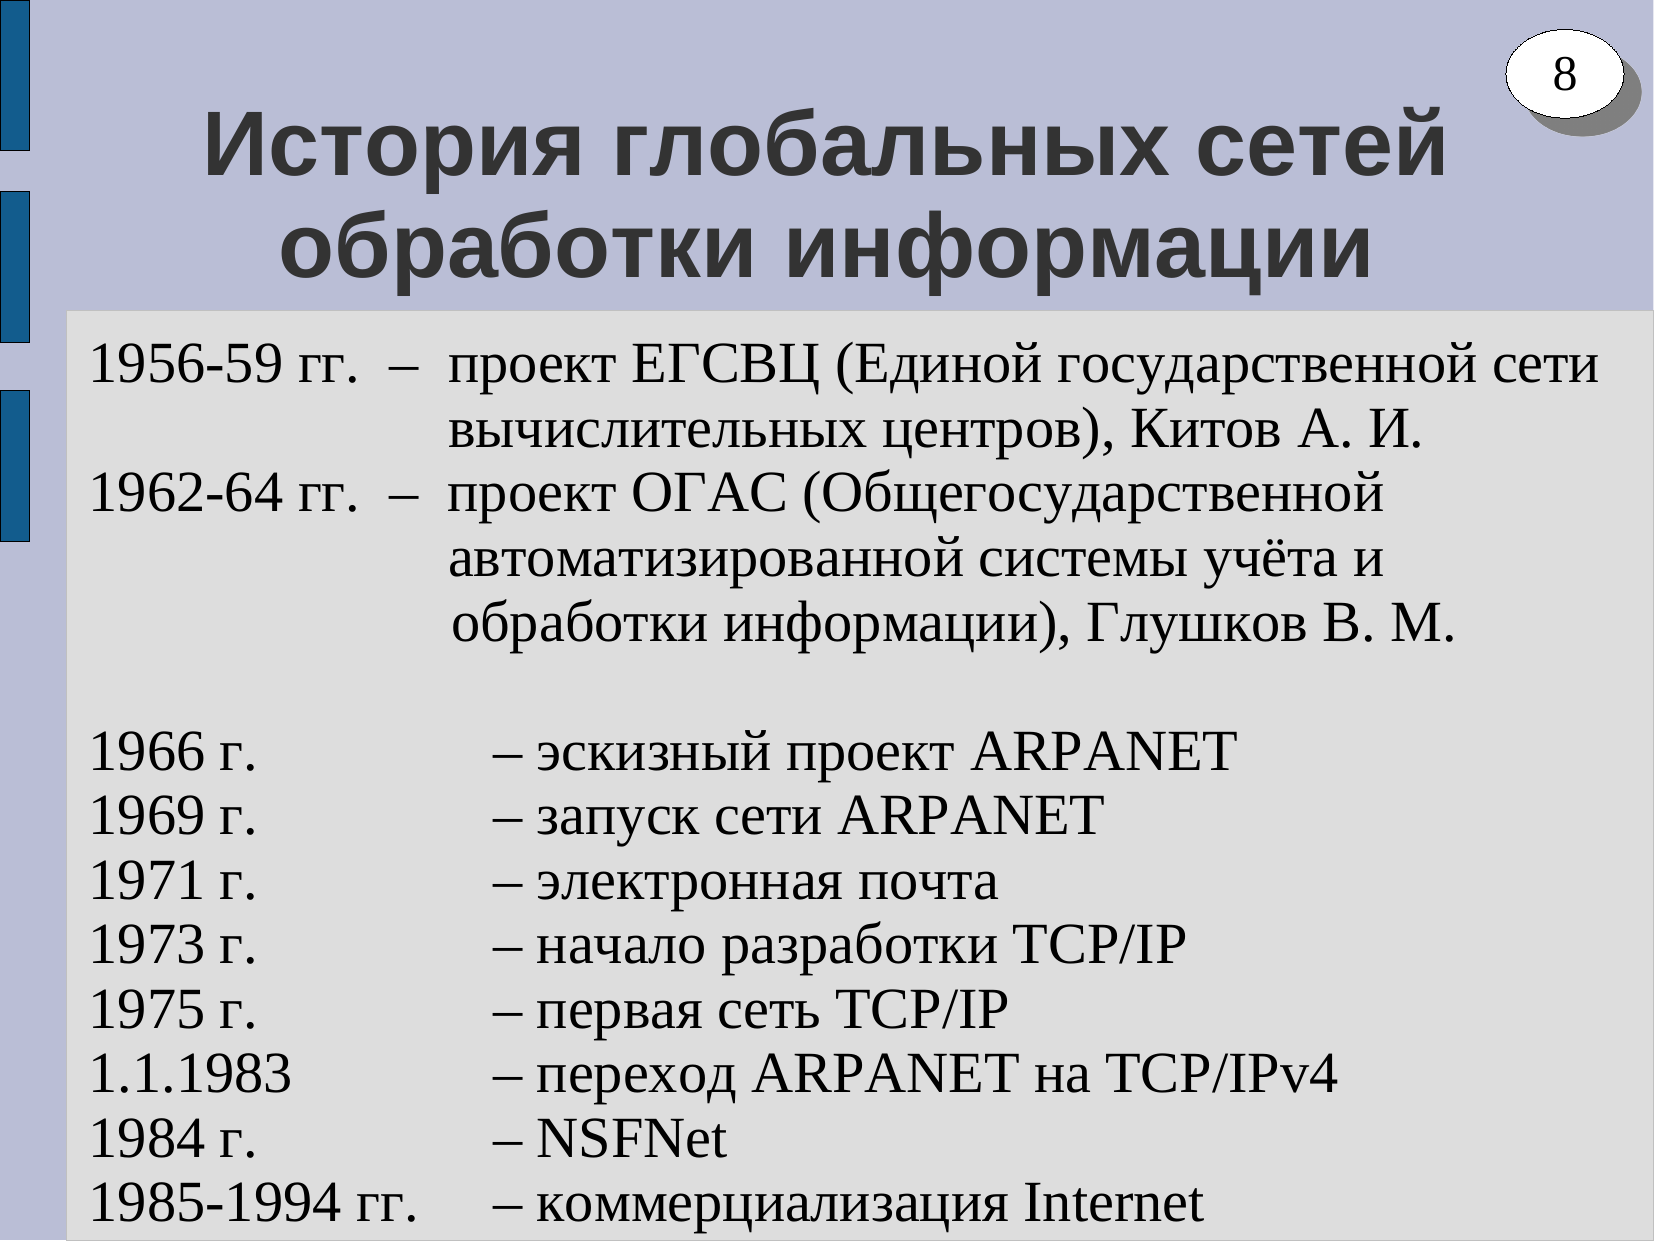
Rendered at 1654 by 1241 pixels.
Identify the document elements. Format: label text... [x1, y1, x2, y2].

title История глобальных сетей обработки информации [121, 91, 1534, 299]
text_box 8 [1505, 29, 1625, 119]
subtitle 1956-59 гг. – проект ЕГСВЦ (Единой государственной сети вычислительных центров), Китов А. И. 1962-64 гг. – проект ОГАС (Общегосударственной автоматизированной системы учёта и обработки информации), Глушков В. М. 1966 г. – эскизный проект ARPANET 1969 г. – запуск сети ARPANET 1971 г. – электронная почта 1973 г. – начало разработки TCP/IP 1975 г. – первая сеть TCP/IP 1.1.1983 – переход ARPANET на TCP/IPv4 1984 г. – NSFNet 1985-1994 гг. – коммерциализация Internet [88, 330, 1654, 1235]
